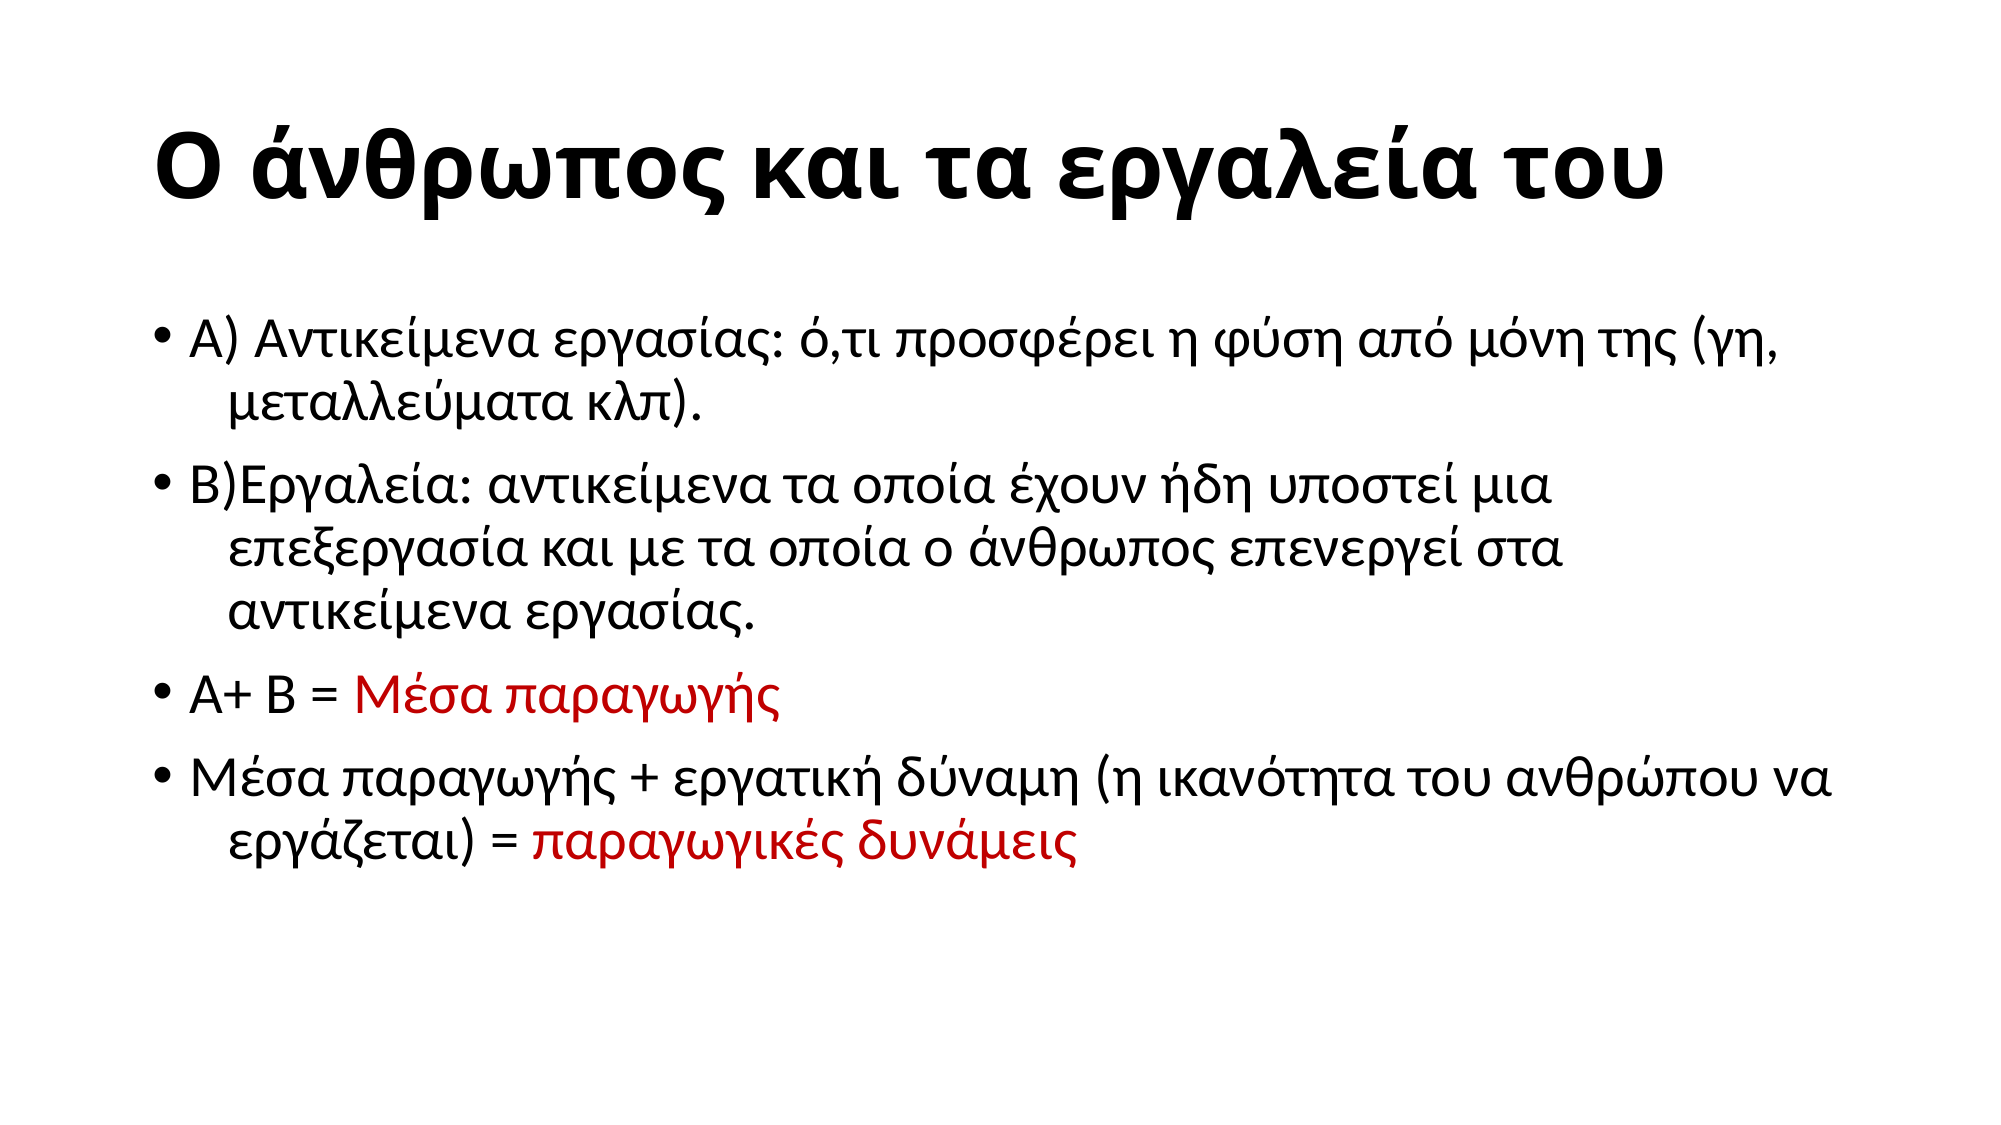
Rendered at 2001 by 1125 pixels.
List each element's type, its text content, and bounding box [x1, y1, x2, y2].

list Α) Αντικείμενα εργασίας: ό,τι προσφέρει η φύση από μόνη της (γη, μεταλλεύματα κλπ). Β)Εργαλεία: αντικείμενα τα οποία έχουν ήδη υποστεί μια επεξεργασία και με τα οποία ο άνθρωπος επενεργεί στα αντικείμενα εργασίας. Α+ Β = Μέσα παραγωγής Μέσα παραγωγής + εργατική δύναμη (η ικανότητα του ανθρώπου να εργάζεται) = παραγωγικές δυνάμεις [137, 299, 1863, 1014]
title Ο άνθρωπος και τα εργαλεία του [137, 59, 1863, 278]
